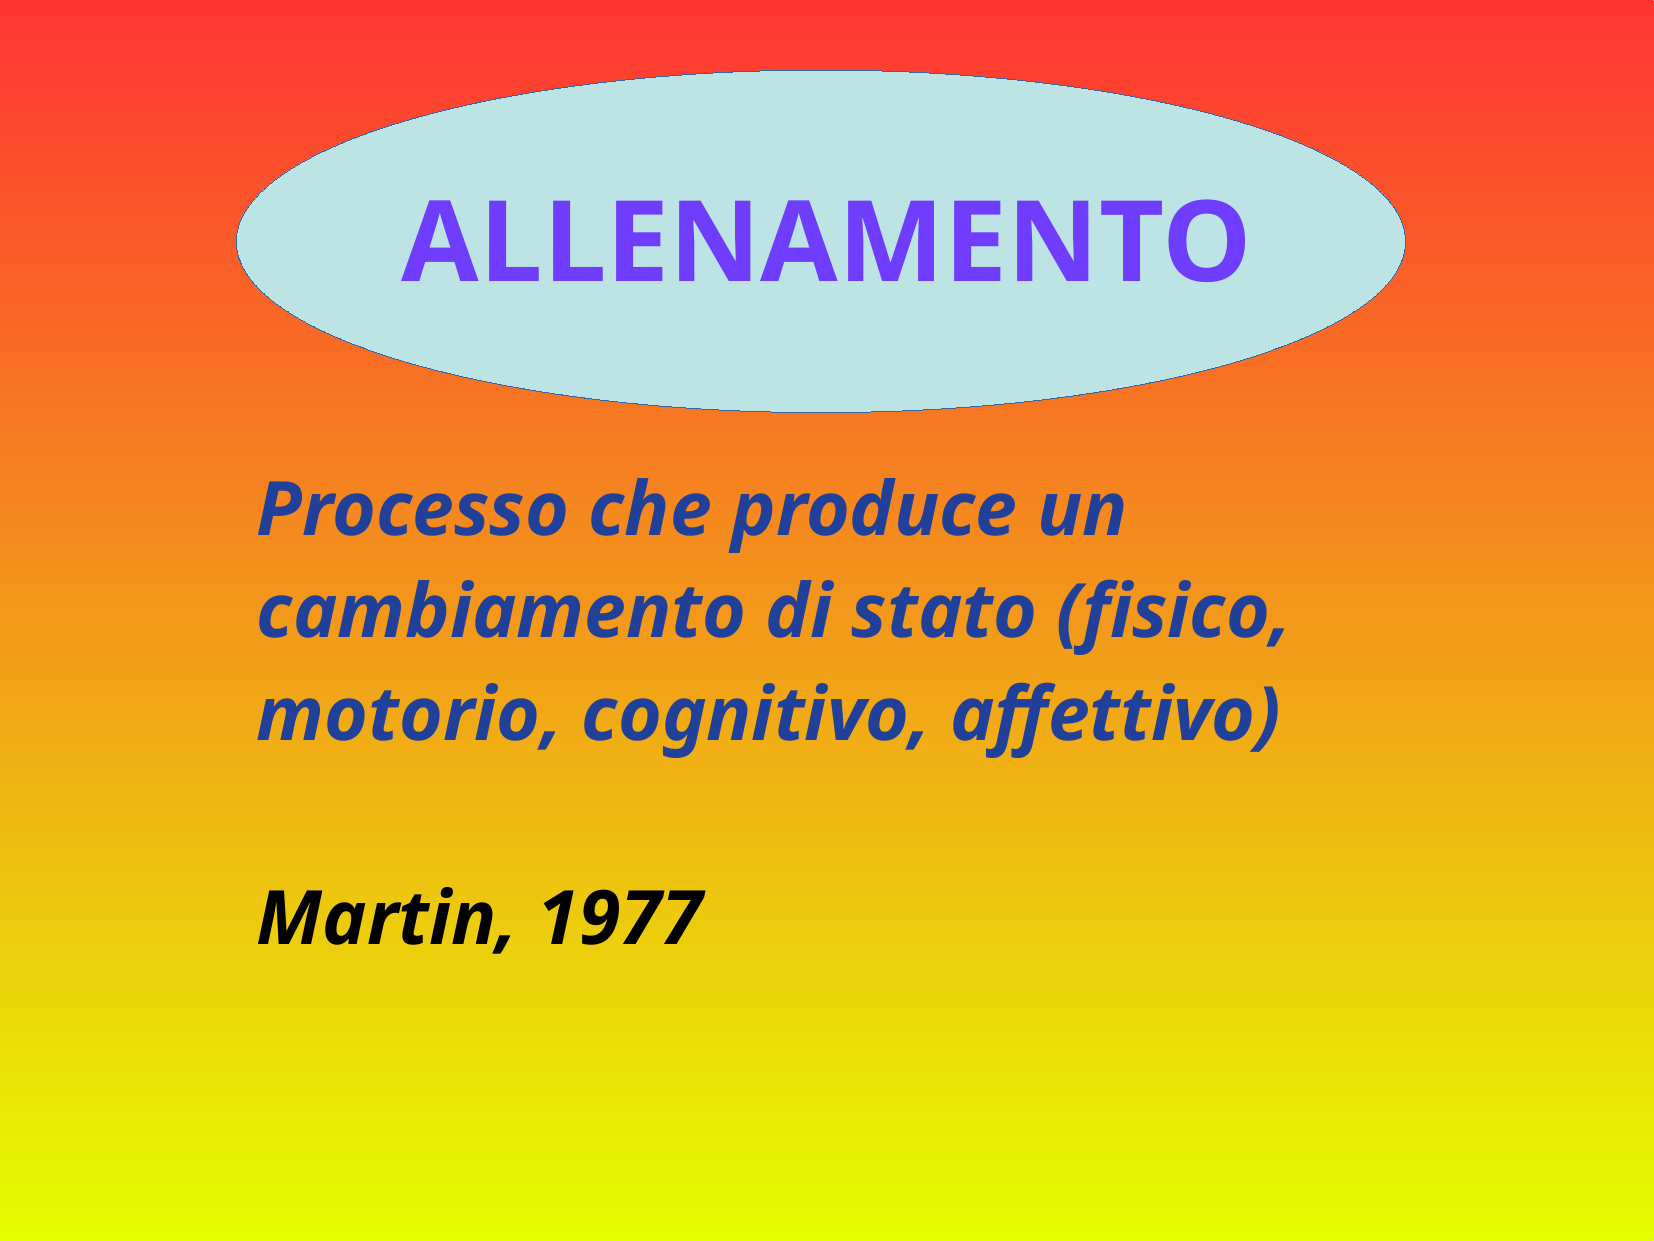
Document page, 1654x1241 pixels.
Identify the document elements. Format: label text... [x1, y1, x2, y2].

text_box [319, 70, 1322, 153]
text_box ALLENAMENTO Processo che produce un cambiamento di stato (fisico, motorio, cognitivo, affettivo) Martin, 1977 [242, 153, 1412, 1111]
text_box [236, 217, 242, 266]
